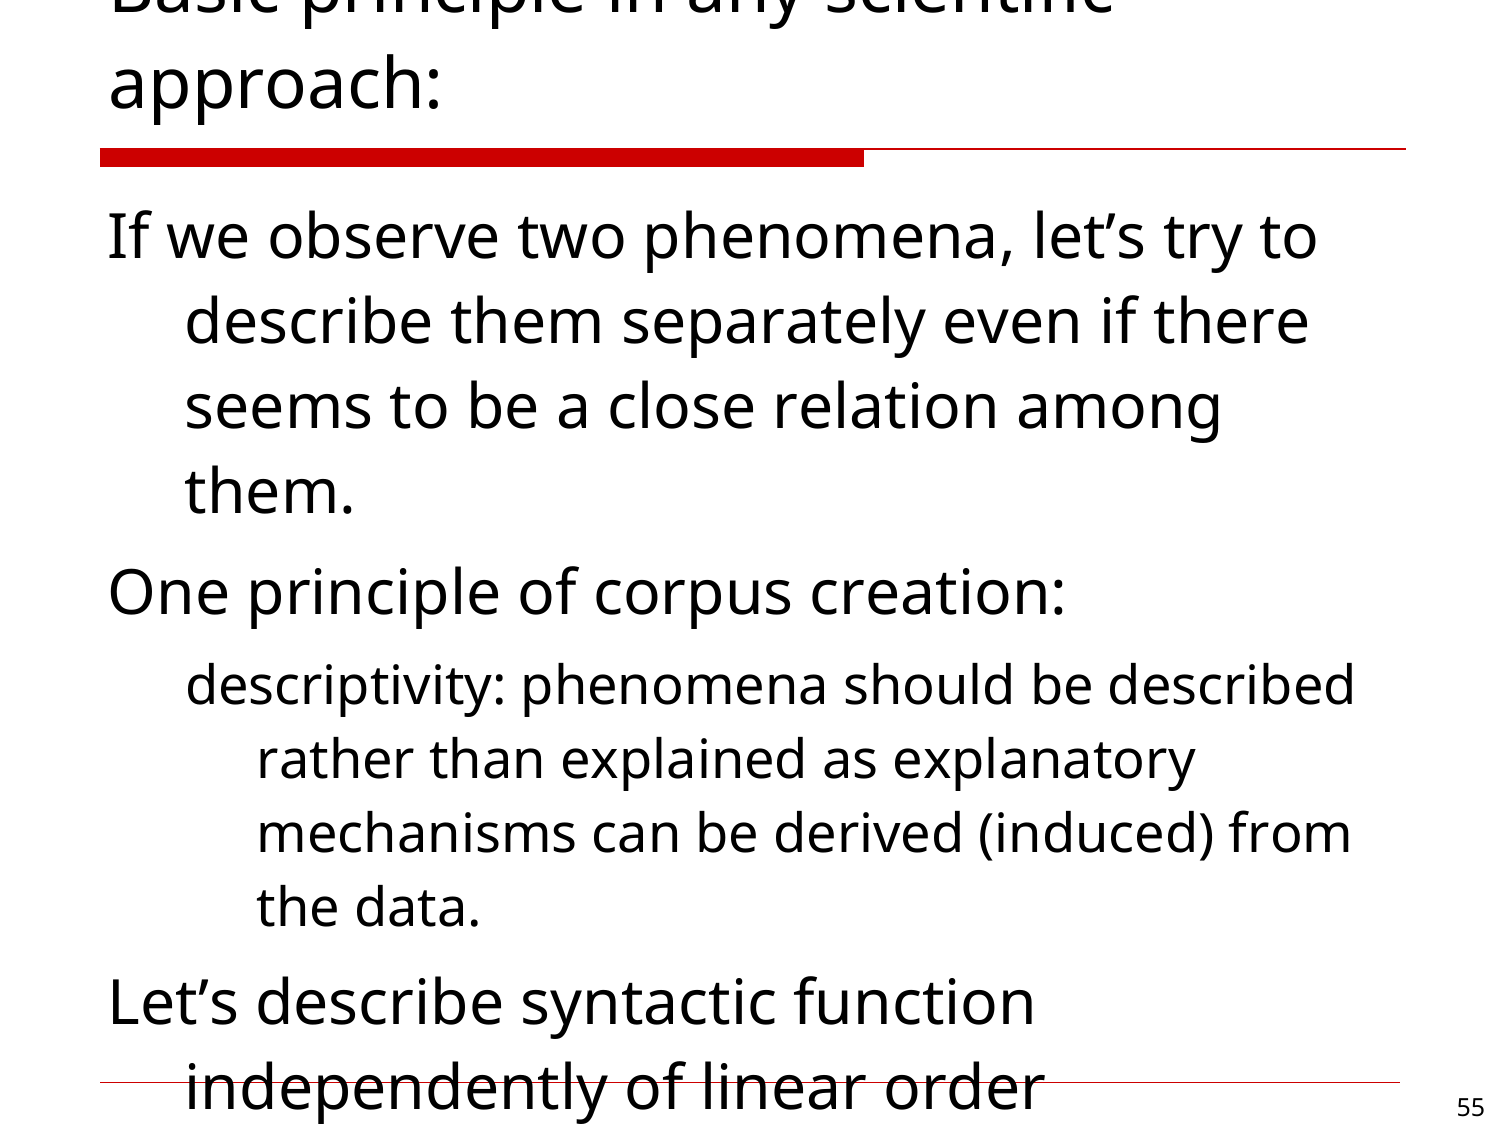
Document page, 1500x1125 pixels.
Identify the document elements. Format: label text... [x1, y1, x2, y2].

list If we observe two phenomena, let’s try to describe them separately even if there seems to be a close relation among them. One principle of corpus creation: descriptivity: phenomena should be described rather than explained as explanatory mechanisms can be derived (induced) from the data. Let’s describe syntactic function independently of linear order [92, 184, 1406, 988]
title Basic principle in any scientific approach: [94, 36, 1407, 138]
